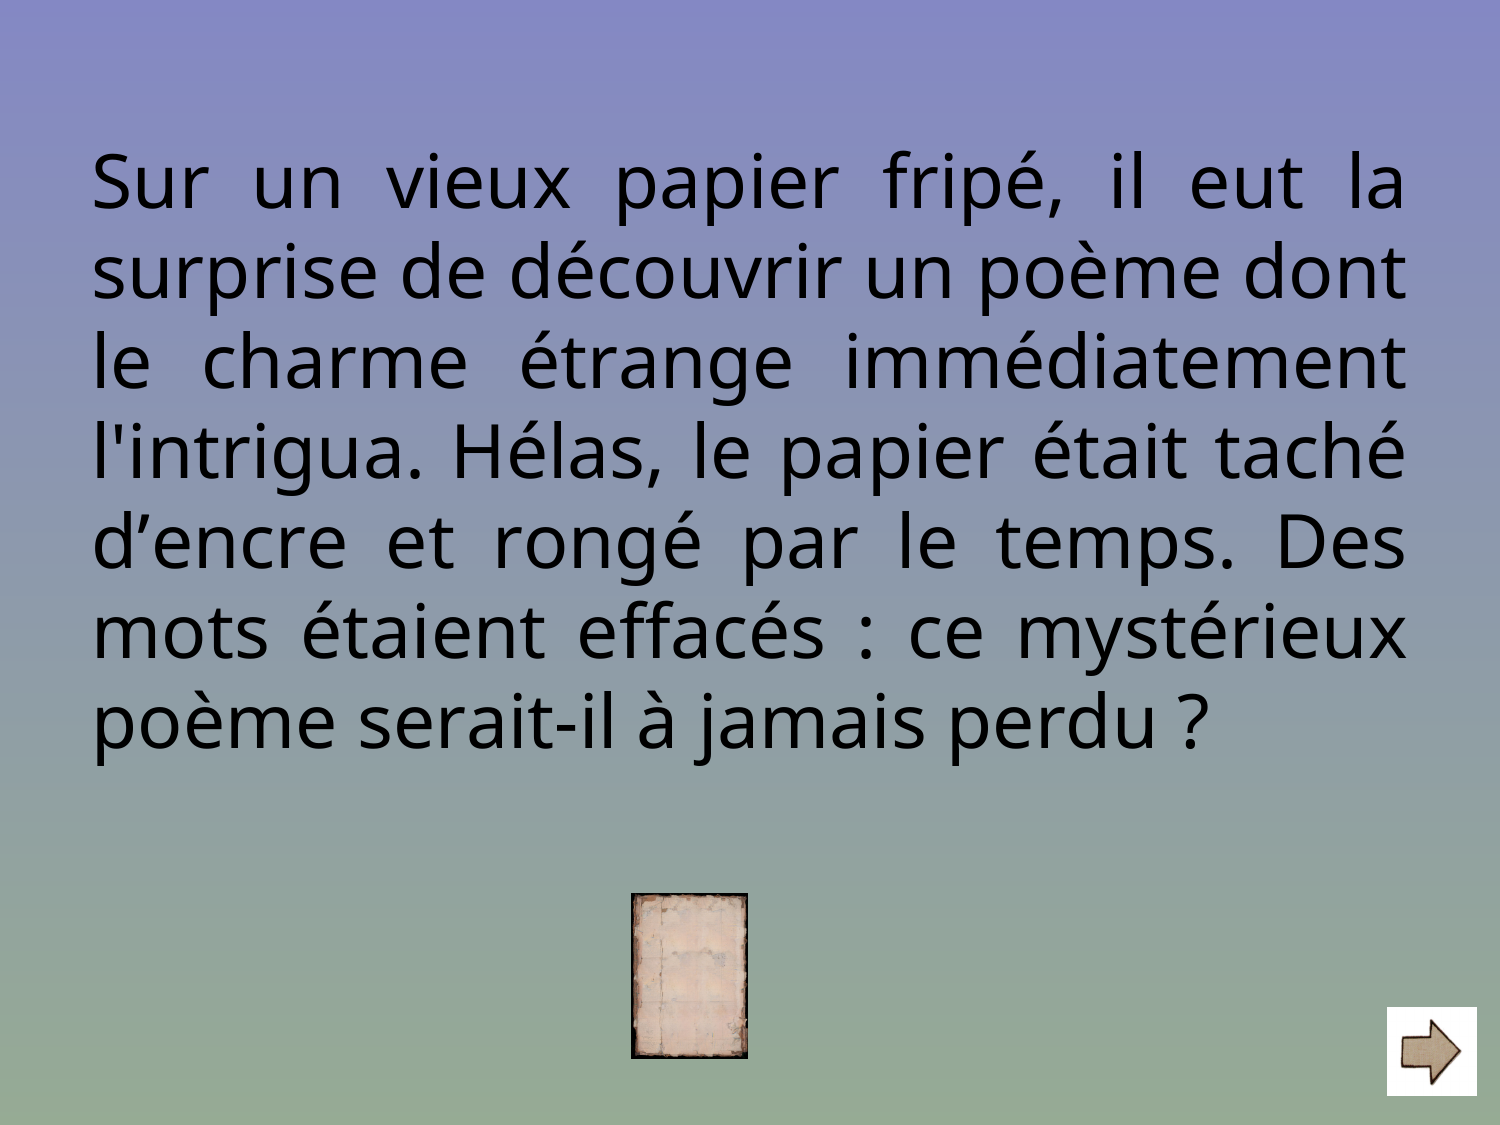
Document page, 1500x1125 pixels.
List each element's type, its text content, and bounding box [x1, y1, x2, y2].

text_box Sur un vieux papier fripé, il eut la surprise de découvrir un poème dont le charme étrange immédiatement l'intrigua. Hélas, le papier était taché d’encre et rongé par le temps. Des mots étaient effacés : ce mystérieux poème serait-il à jamais perdu ? [76, 125, 1424, 951]
picture [1387, 1007, 1477, 1096]
picture [631, 893, 748, 1059]
